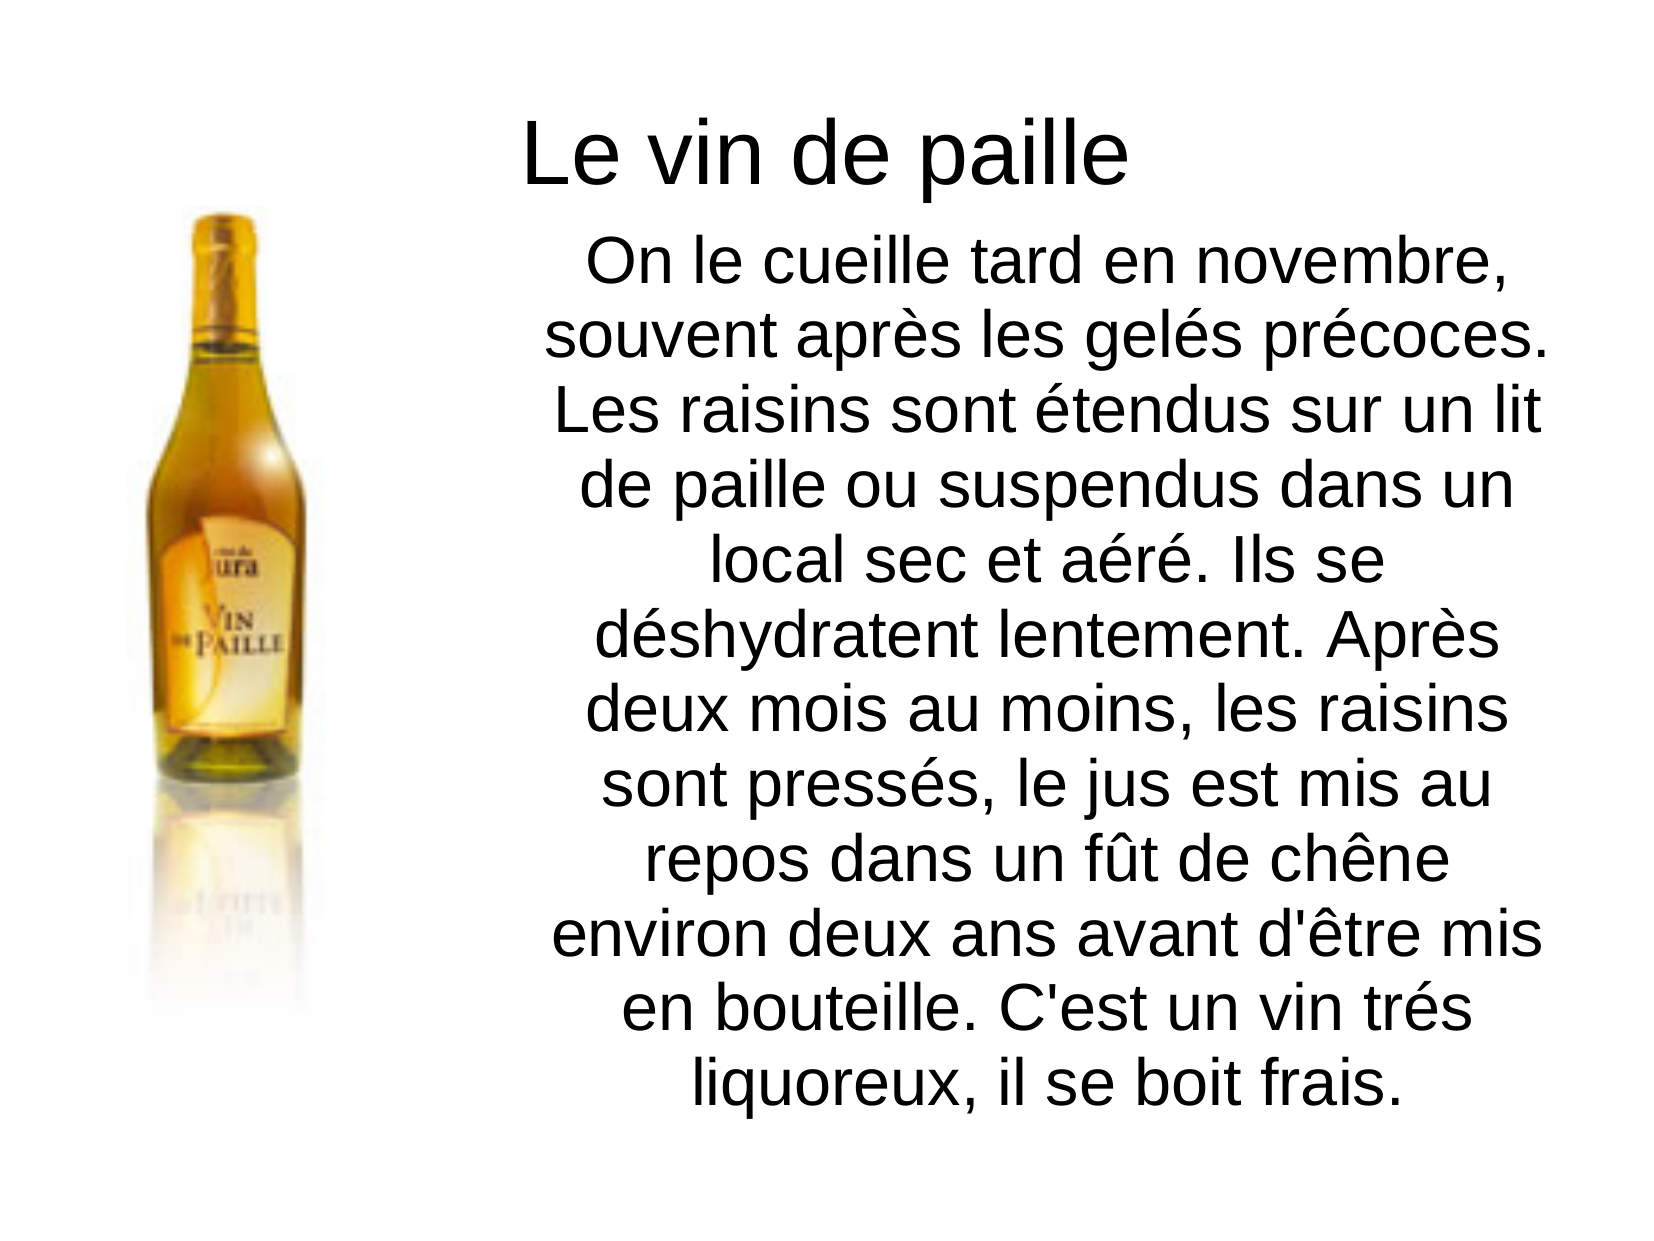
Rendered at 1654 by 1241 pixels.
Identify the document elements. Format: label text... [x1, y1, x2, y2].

picture [126, 206, 325, 1093]
subtitle On le cueille tard en novembre, souvent après les gelés précoces. Les raisins sont étendus sur un lit de paille ou suspendus dans un local sec et aéré. Ils se déshydratent lentement. Après deux mois au moins, les raisins sont pressés, le jus est mis au repos dans un fût de chêne environ deux ans avant d'être mis en bouteille. C'est un vin trés liquoreux, il se boit frais. [531, 206, 1565, 1211]
title Le vin de paille [82, 49, 1571, 257]
